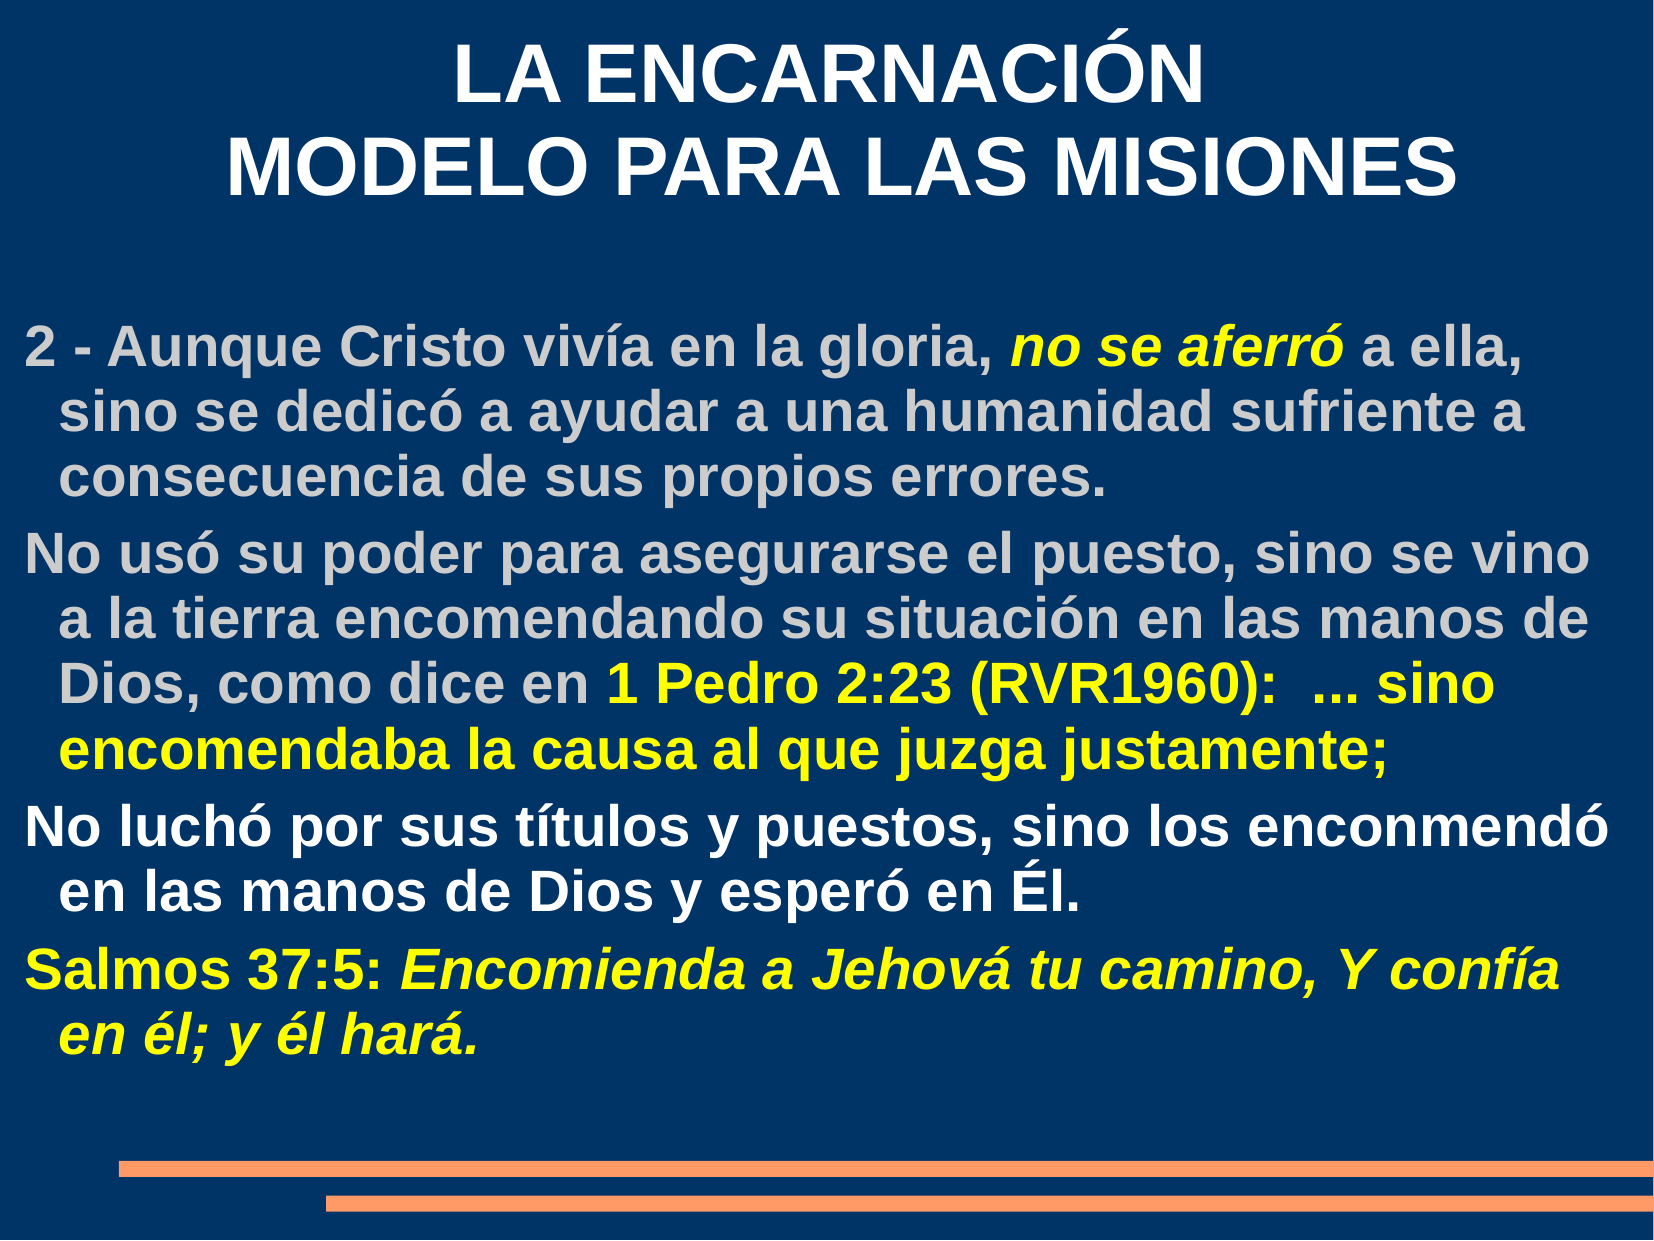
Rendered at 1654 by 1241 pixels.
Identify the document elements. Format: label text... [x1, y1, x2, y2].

subtitle 2 - Aunque Cristo vivía en la gloria, no se aferró a ella, sino se dedicó a ayudar a una humanidad sufriente a consecuencia de sus propios errores. No usó su poder para asegurarse el puesto, sino se vino a la tierra encomendando su situación en las manos de Dios, como dice en 1 Pedro 2:23 (RVR1960): ... sino encomendaba la causa al que juzga justamente; No luchó por sus títulos y puestos, sino los enconmendó en las manos de Dios y esperó en Él. Salmos 37:5: Encomienda a Jehová tu camino, Y confía en él; y él hará. [23, 208, 1630, 1169]
title LA ENCARNACIÓN MODELO PARA LAS MISIONES [23, 0, 1619, 208]
